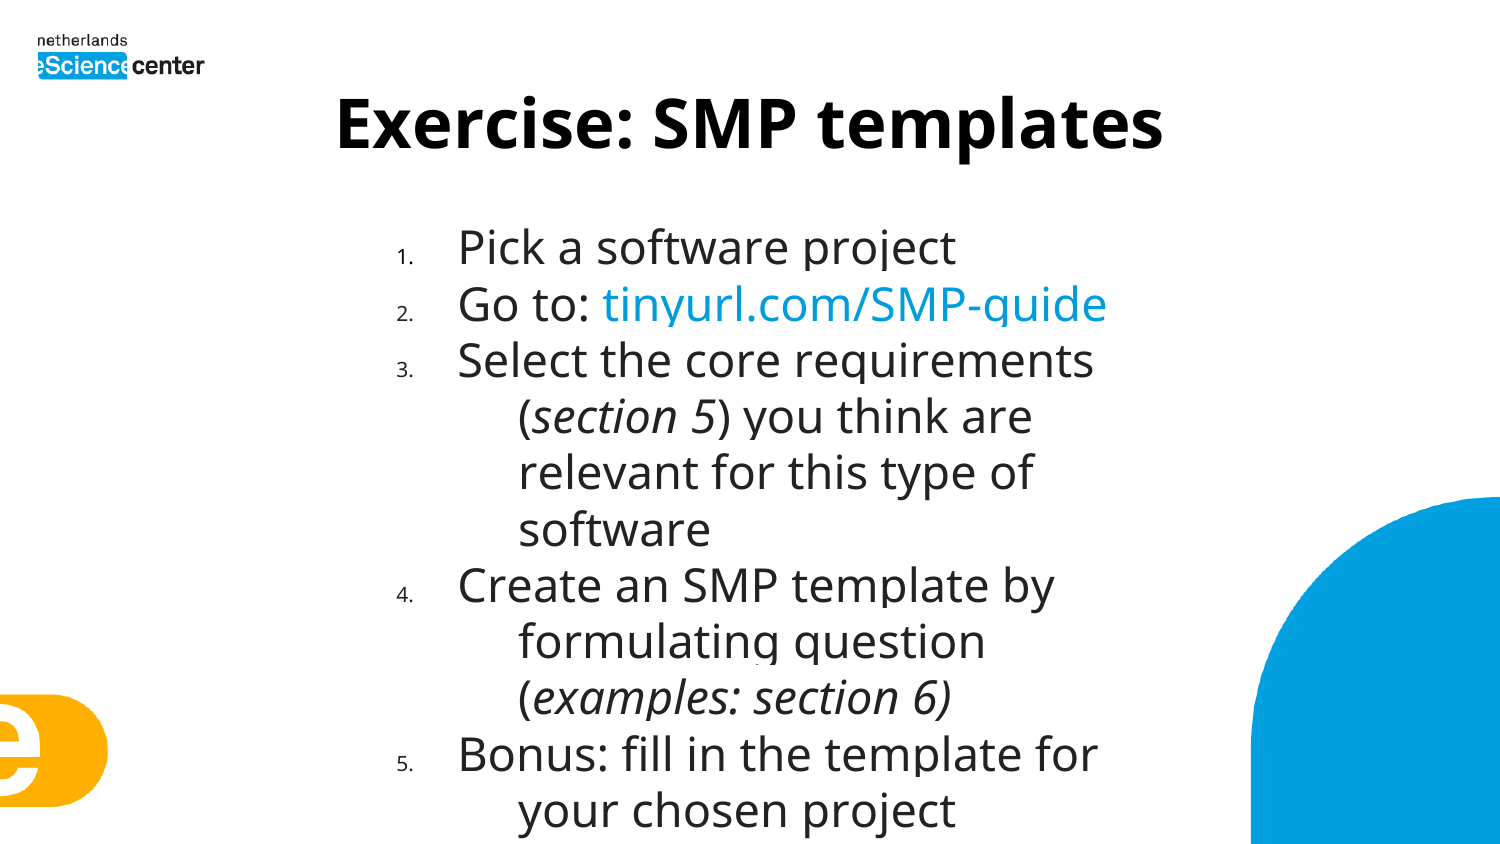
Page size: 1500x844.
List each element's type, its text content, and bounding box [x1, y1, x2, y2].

title Exercise: SMP templates [103, 44, 1397, 209]
text_box Pick a software project Go to: tinyurl.com/SMP-guide Select the core requirements (section 5) you think are relevant for this type of software Create an SMP template by formulating question (examples: section 6) Bonus: fill in the template for your chosen project [353, 203, 1142, 802]
